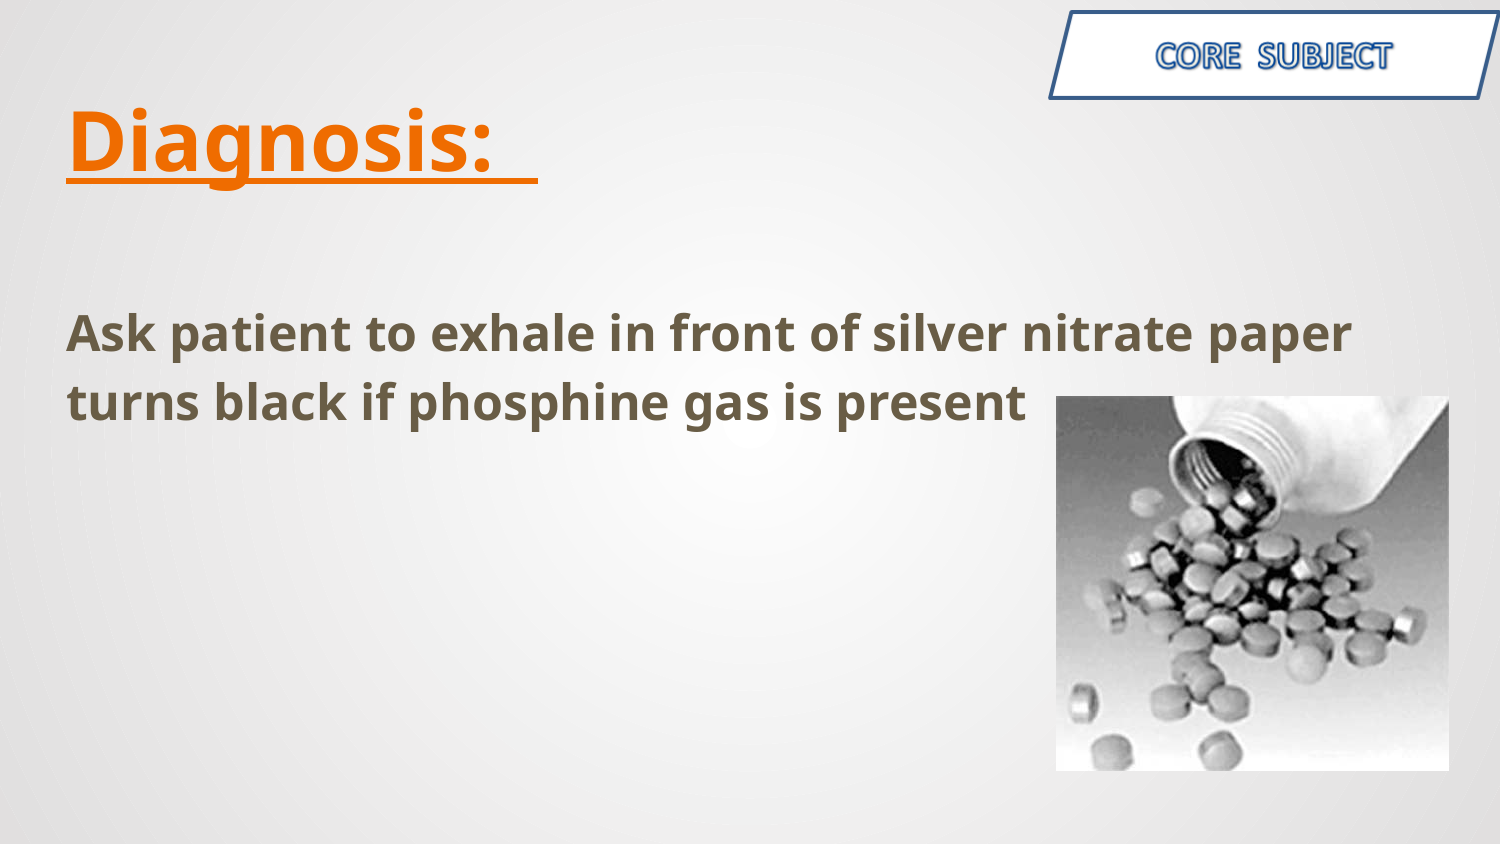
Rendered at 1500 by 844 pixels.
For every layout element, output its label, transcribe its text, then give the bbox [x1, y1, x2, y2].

title Diagnosis: [51, 72, 1449, 189]
picture [1056, 396, 1449, 771]
picture [1048, 10, 1500, 105]
list Ask patient to exhale in front of silver nitrate paper turns black if phosphine gas is present [51, 207, 1449, 750]
